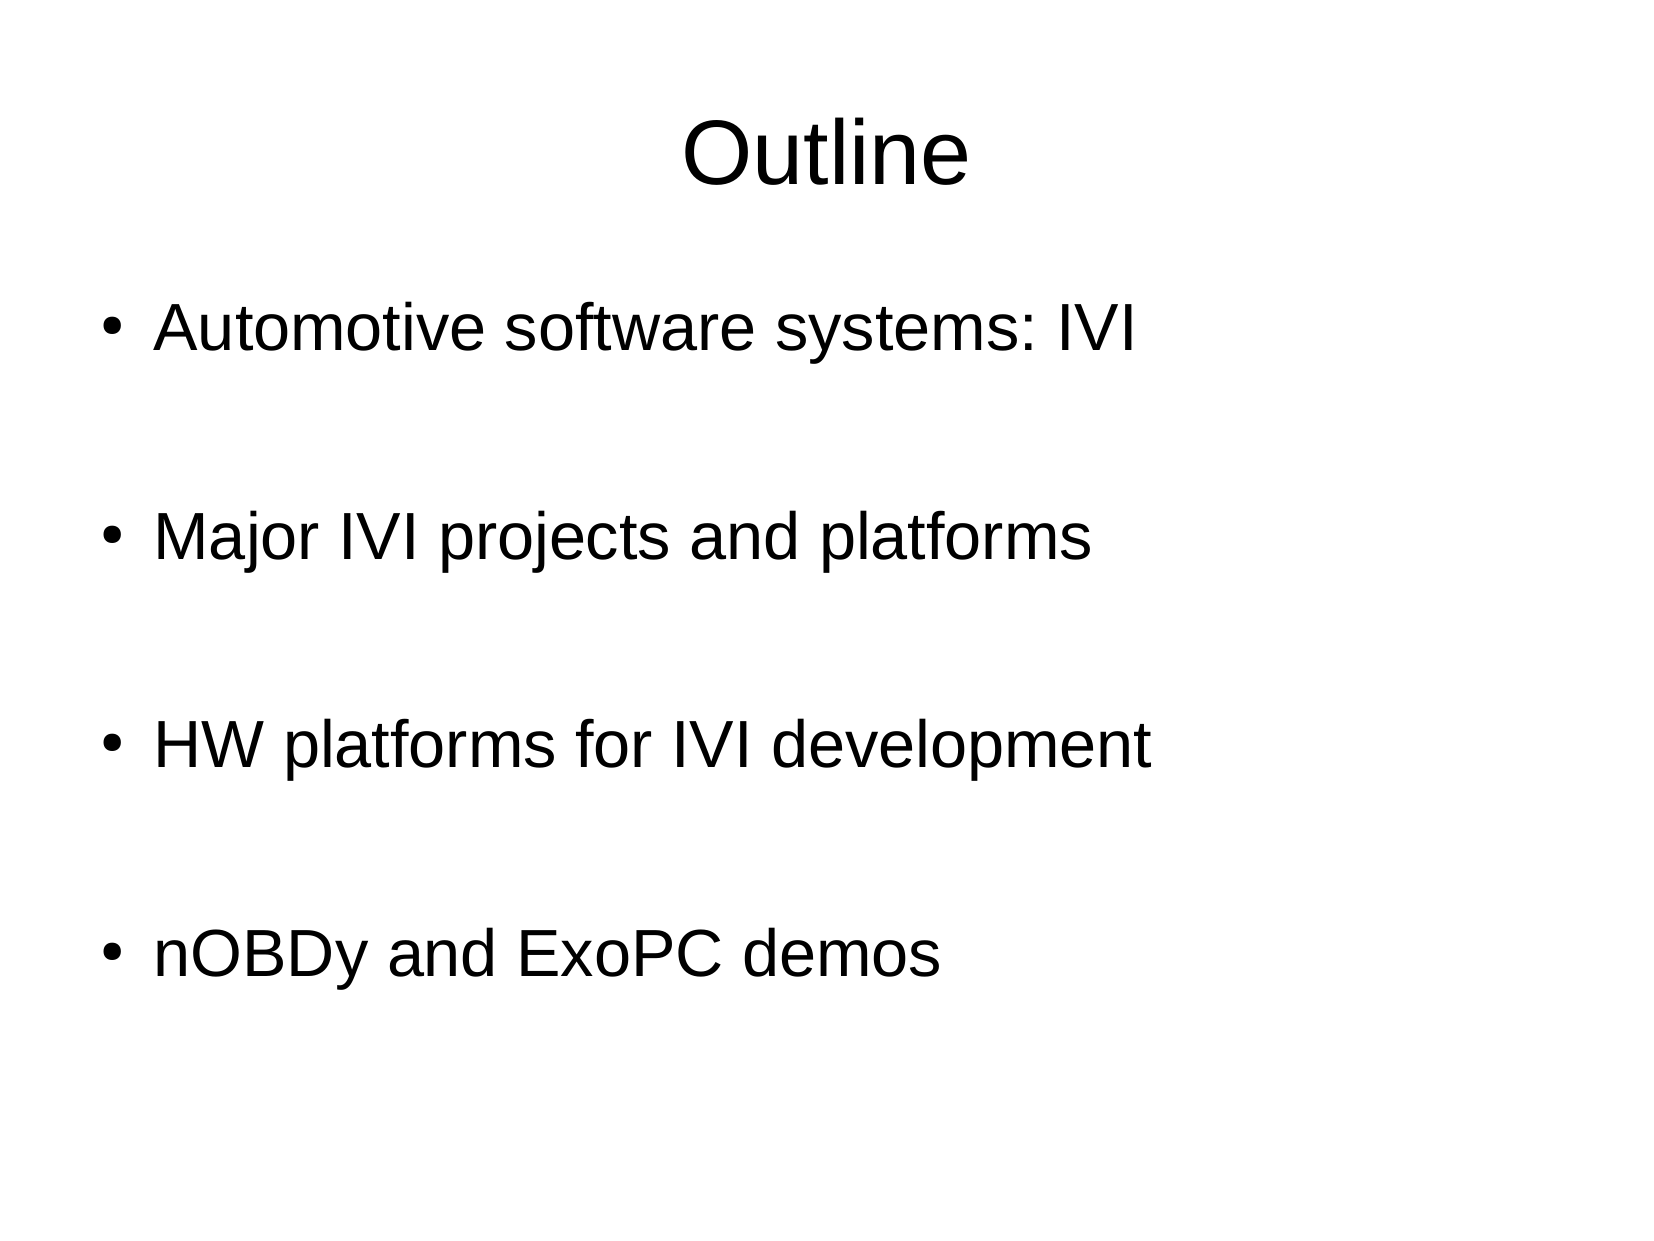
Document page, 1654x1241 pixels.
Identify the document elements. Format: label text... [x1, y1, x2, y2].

title Outline [82, 49, 1571, 257]
list Automotive software systems: IVI Major IVI projects and platforms HW platforms for IVI development nOBDy and ExoPC demos [82, 290, 1571, 1109]
